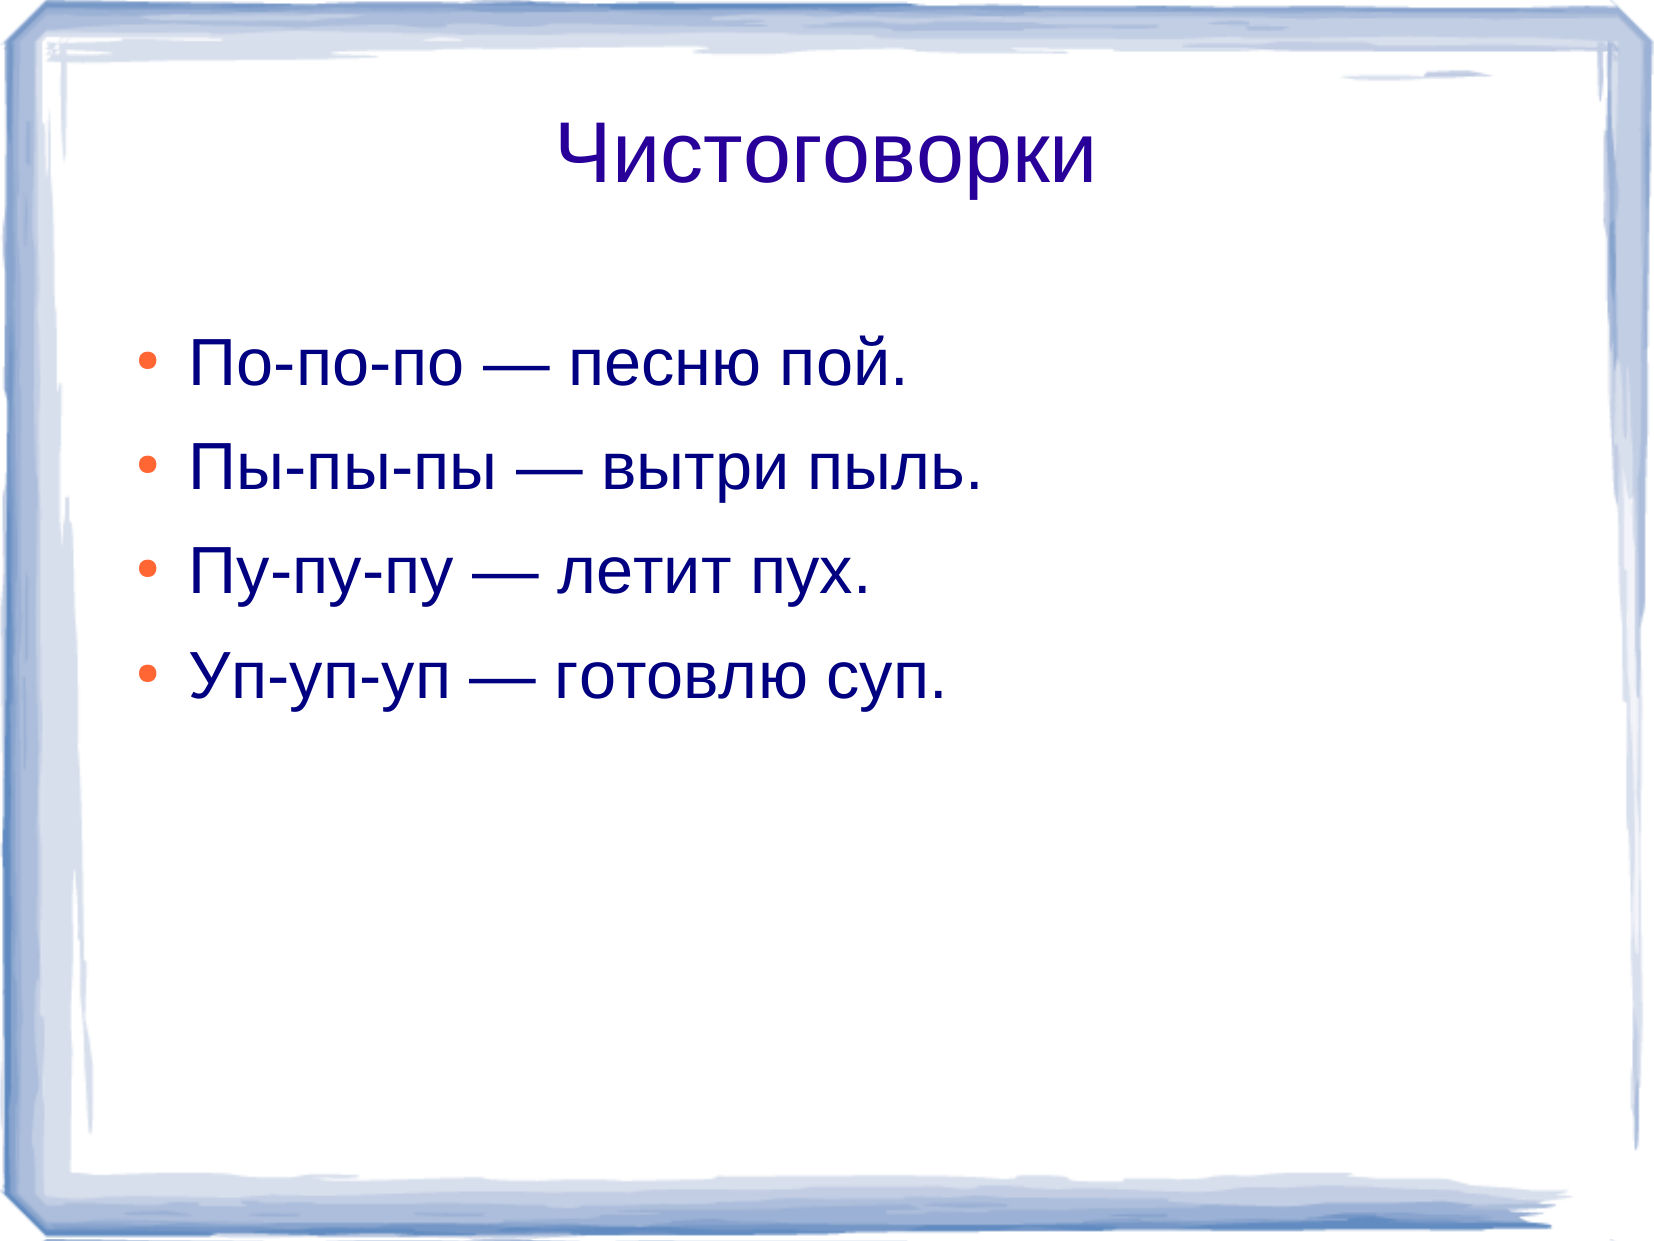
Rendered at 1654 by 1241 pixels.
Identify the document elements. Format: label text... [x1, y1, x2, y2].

title Чистоговорки [82, 49, 1571, 257]
list По-по-по — песню пой. Пы-пы-пы — вытри пыль. Пу-пу-пу — летит пух. Уп-уп-уп — готовлю суп. [118, 324, 1571, 1144]
picture [0, 0, 1654, 1241]
